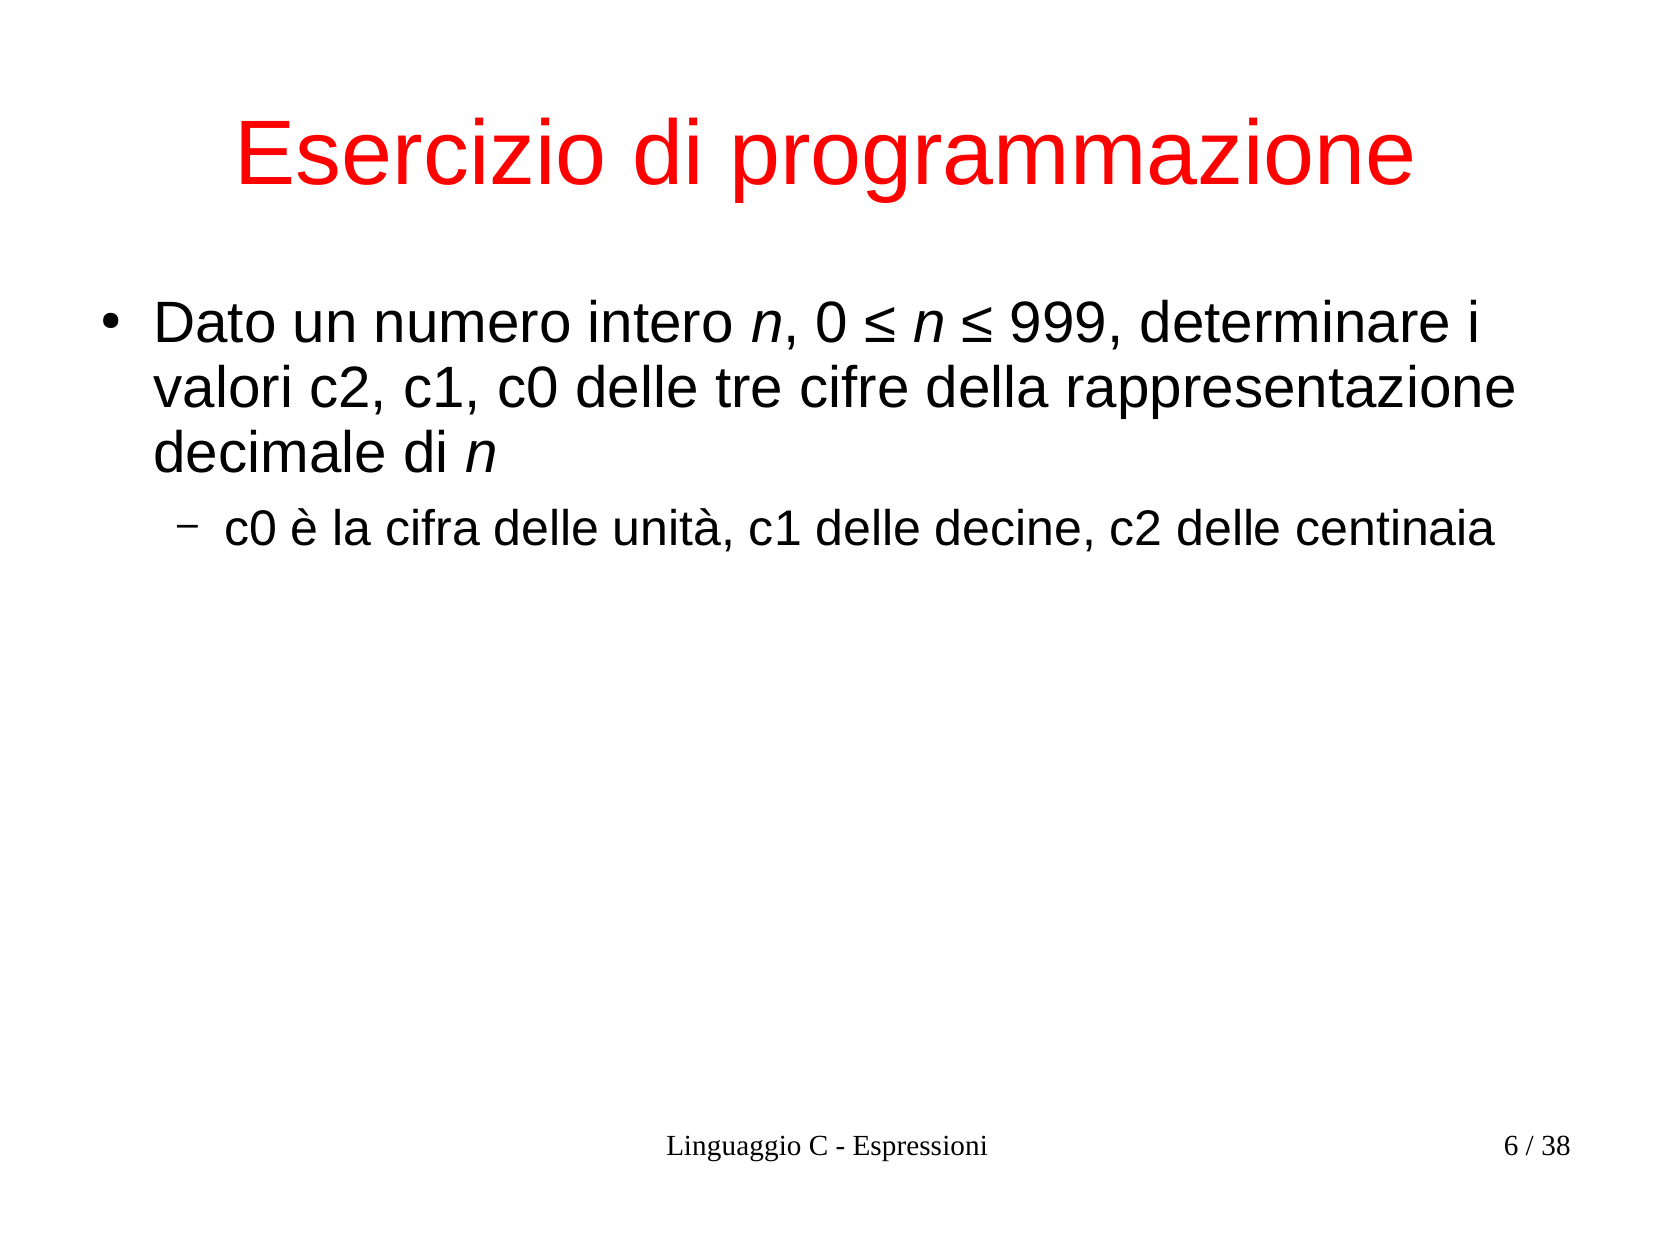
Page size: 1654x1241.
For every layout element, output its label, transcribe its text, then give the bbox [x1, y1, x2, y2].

list Dato un numero intero n, 0 ≤ n ≤ 999, determinare i valori c2, c1, c0 delle tre cifre della rappresentazione decimale di n c0 è la cifra delle unità, c1 delle decine, c2 delle centinaia [82, 290, 1571, 1109]
title Esercizio di programmazione [82, 49, 1571, 257]
